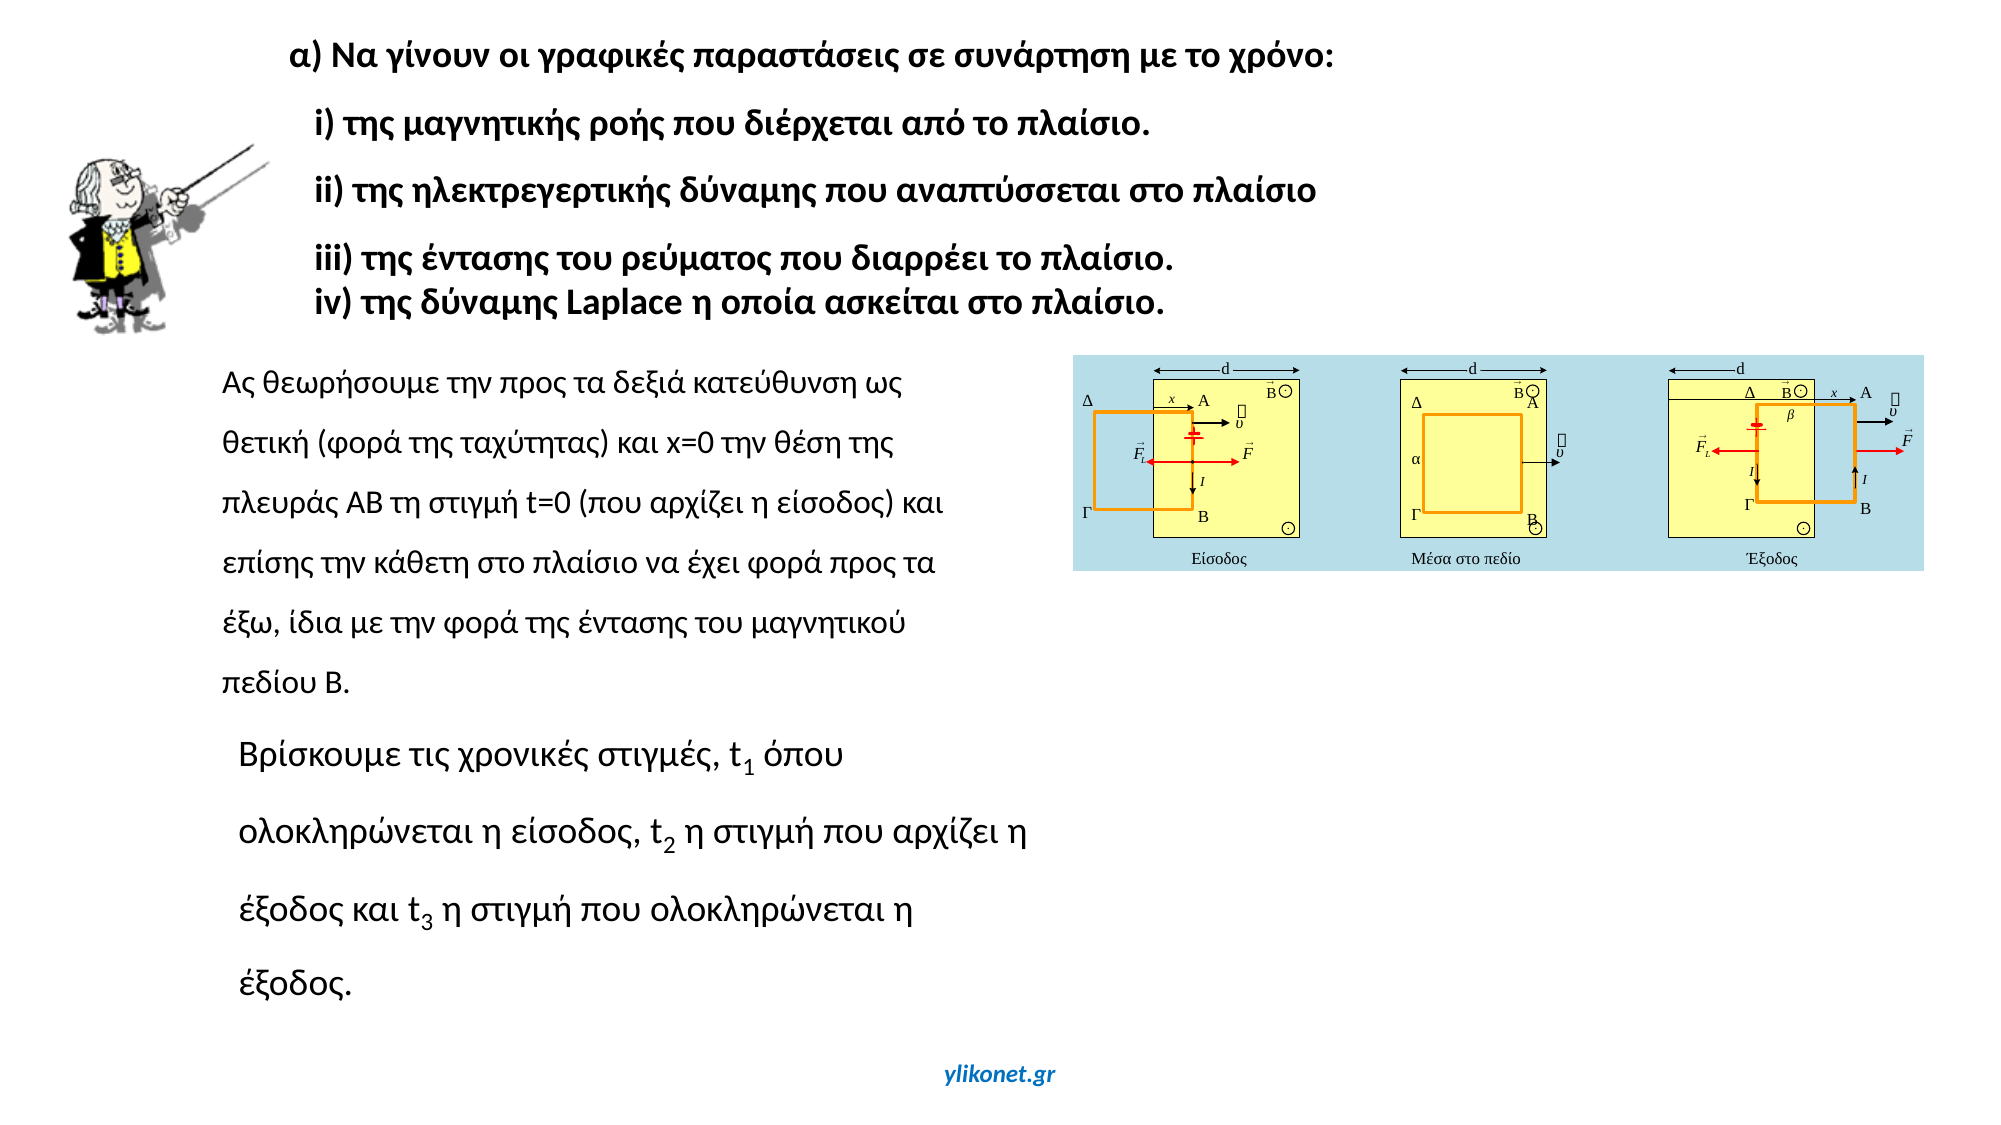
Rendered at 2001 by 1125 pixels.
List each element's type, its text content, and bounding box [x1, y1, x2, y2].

chart [1073, 354, 1924, 572]
text_box Βρίσκουμε τις χρονικές στιγμές, t1 όπου ολοκληρώνεται η είσοδος, t2 η στιγμή που αρχίζει η έξοδος και t3 η στιγμή που ολοκληρώνεται η έξοδος. [223, 695, 1046, 976]
picture [56, 139, 258, 332]
text_box Ας θεωρήσουμε την προς τα δεξιά κατεύθυνση ως θετική (φορά της ταχύτητας) και x=0 την θέση της πλευράς ΑΒ τη στιγμή t=0 (που αρχίζει η είσοδος) και επίσης την κάθετη στο πλαίσιο να έχει φορά προς τα έξω, ίδια με την φορά της έντασης του μαγνητικού πεδίου Β. [206, 333, 988, 706]
text_box ylikonet.gr [683, 1042, 1317, 1103]
text_box α) Να γίνουν οι γραφικές παραστάσεις σε συνάρτηση με το χρόνο: i) της μαγνητικής ροής που διέρχεται από το πλαίσιο. ii) της ηλεκτρεγερτικής δύναμης που αναπτύσσεται στο πλαίσιο iii) της έντασης του ρεύματος που διαρρέει το πλαίσιο. iv) της δύναμης Laplace η οποία ασκείται στο πλαίσιο. [273, 0, 1406, 334]
